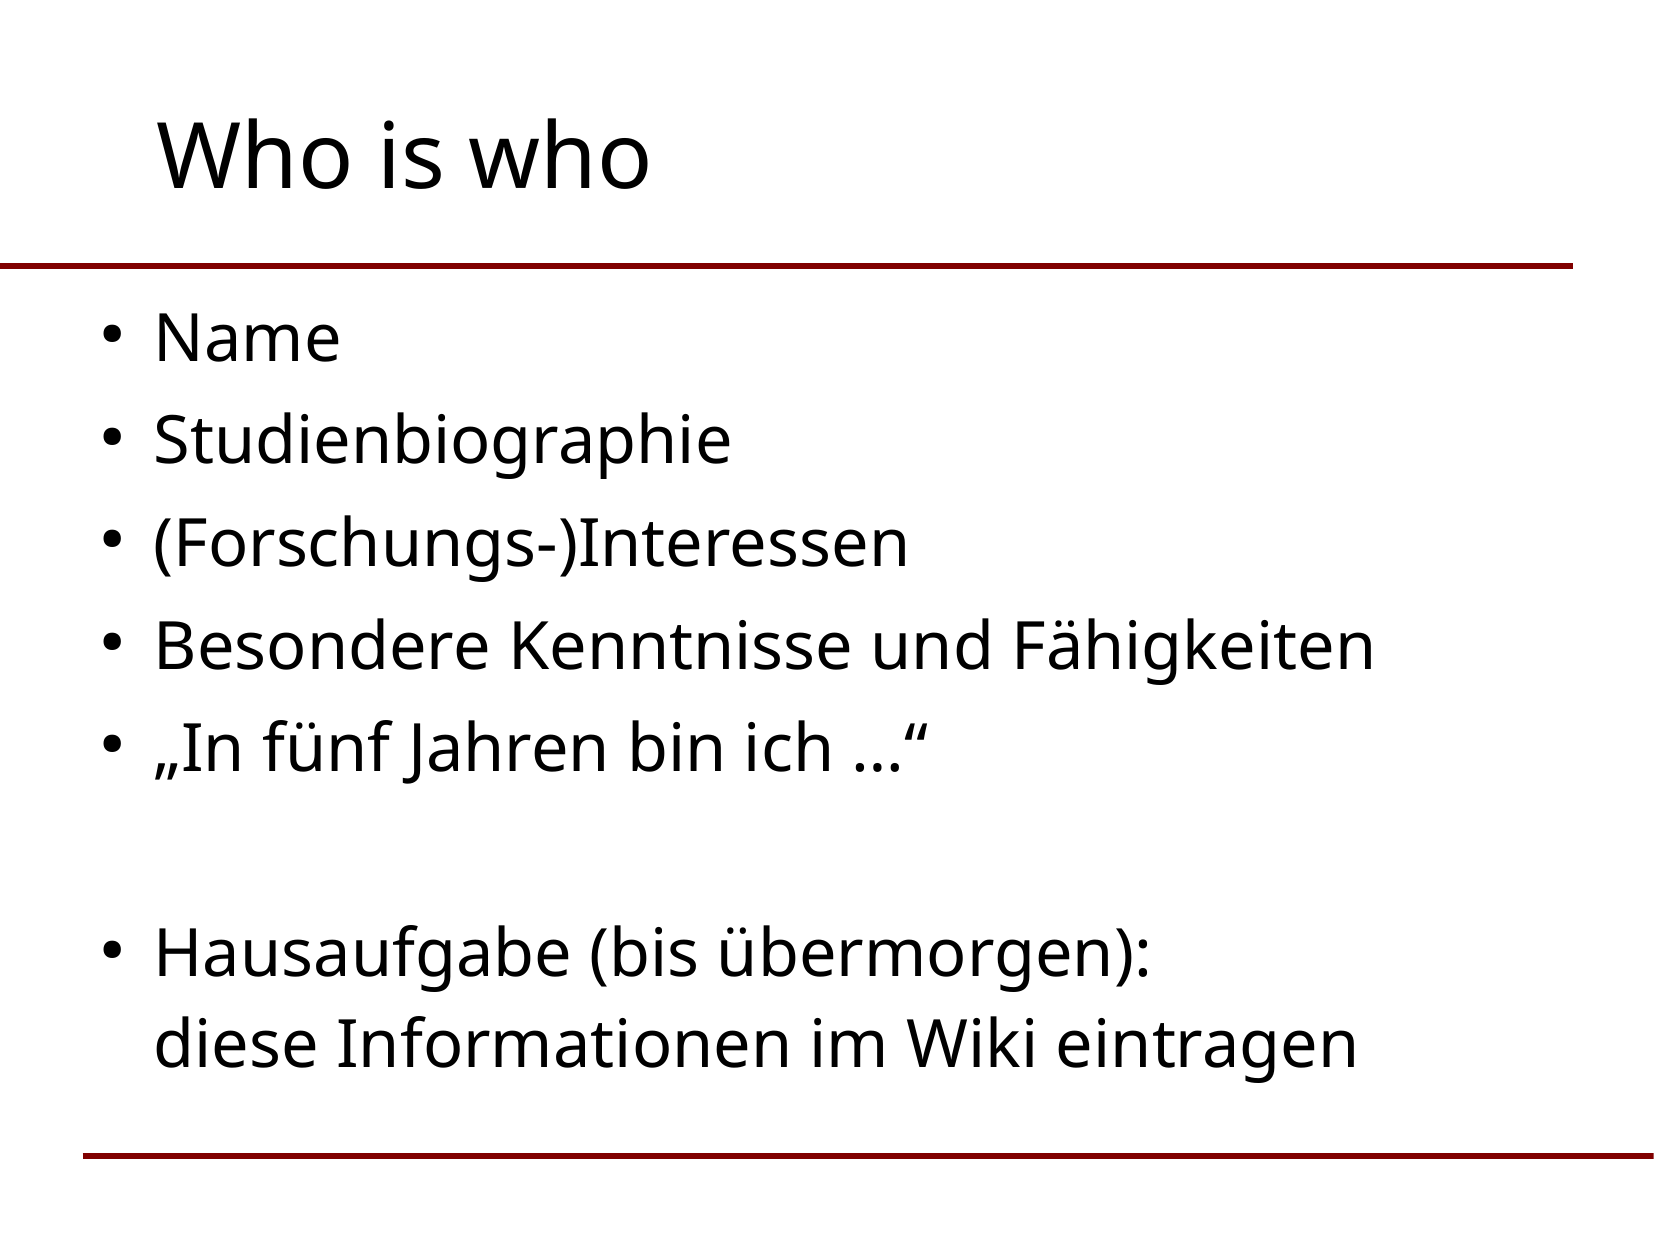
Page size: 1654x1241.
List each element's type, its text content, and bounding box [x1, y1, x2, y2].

list Name Studienbiographie (Forschungs-)Interessen Besondere Kenntnisse und Fähigkeiten „In fünf Jahren bin ich …“ Hausaufgabe (bis übermorgen): diese Informationen im Wiki eintragen [82, 290, 1571, 1188]
title Who is who [82, 49, 1571, 257]
